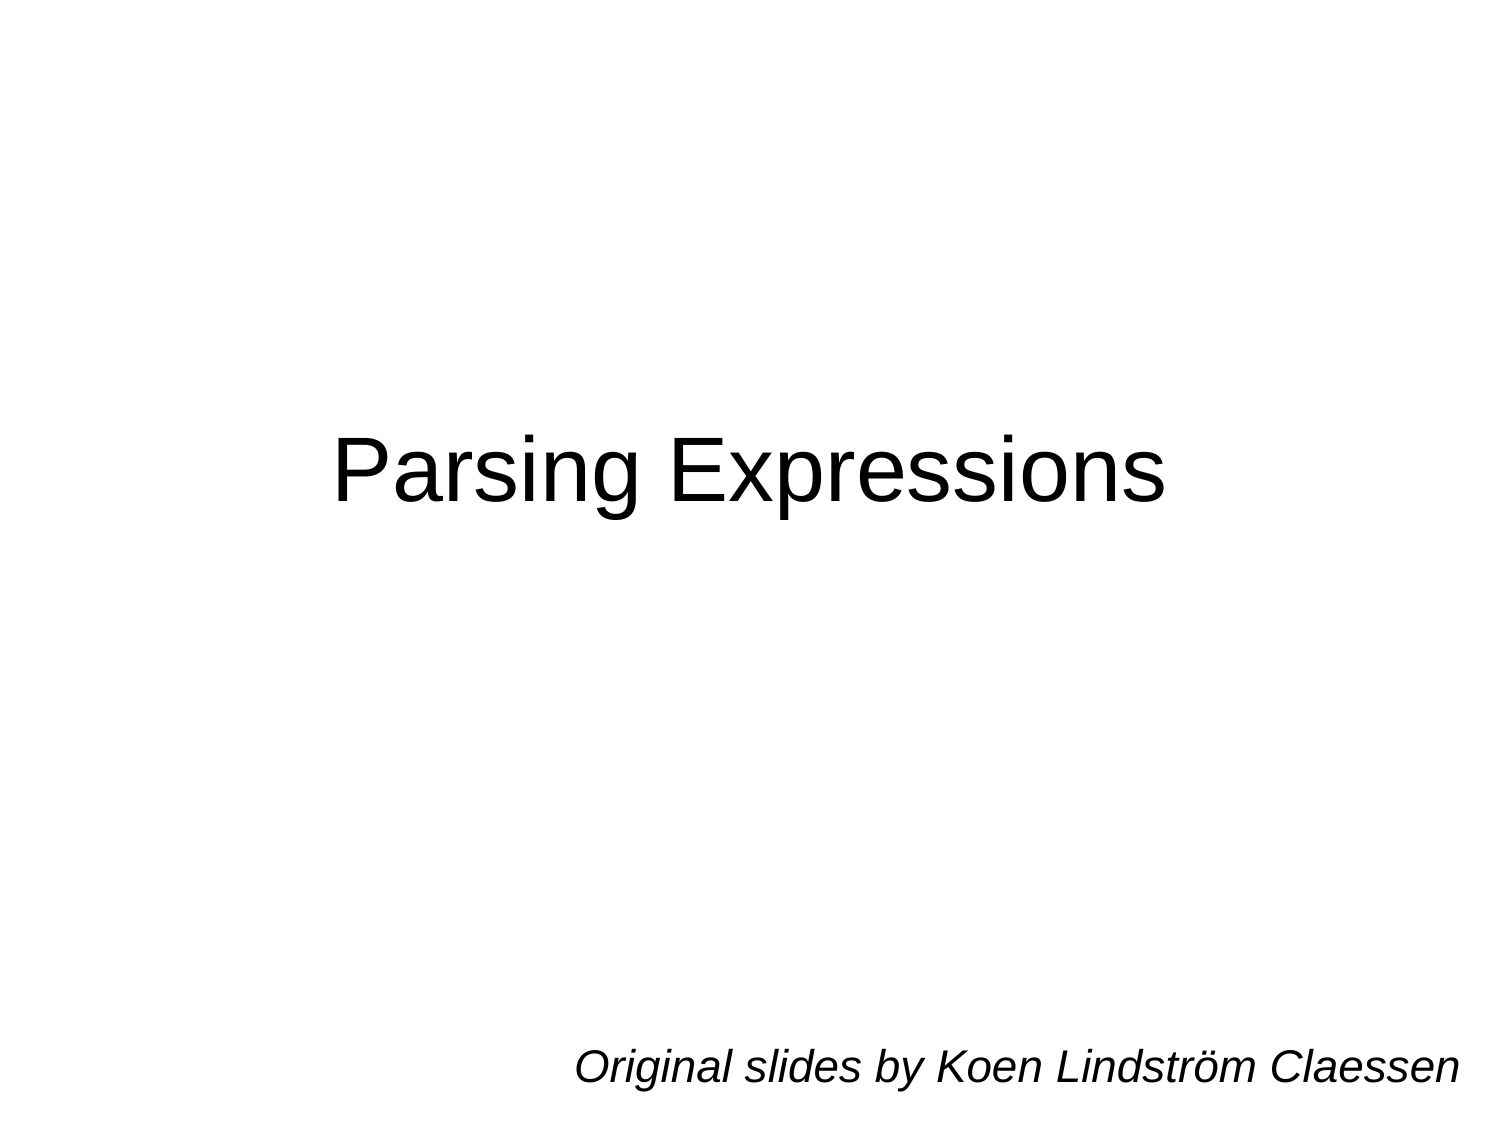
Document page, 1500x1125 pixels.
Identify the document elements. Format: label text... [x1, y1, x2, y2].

subtitle Original slides by Koen Lindström Claessen [530, 1033, 1500, 1101]
title Parsing Expressions [112, 349, 1388, 591]
